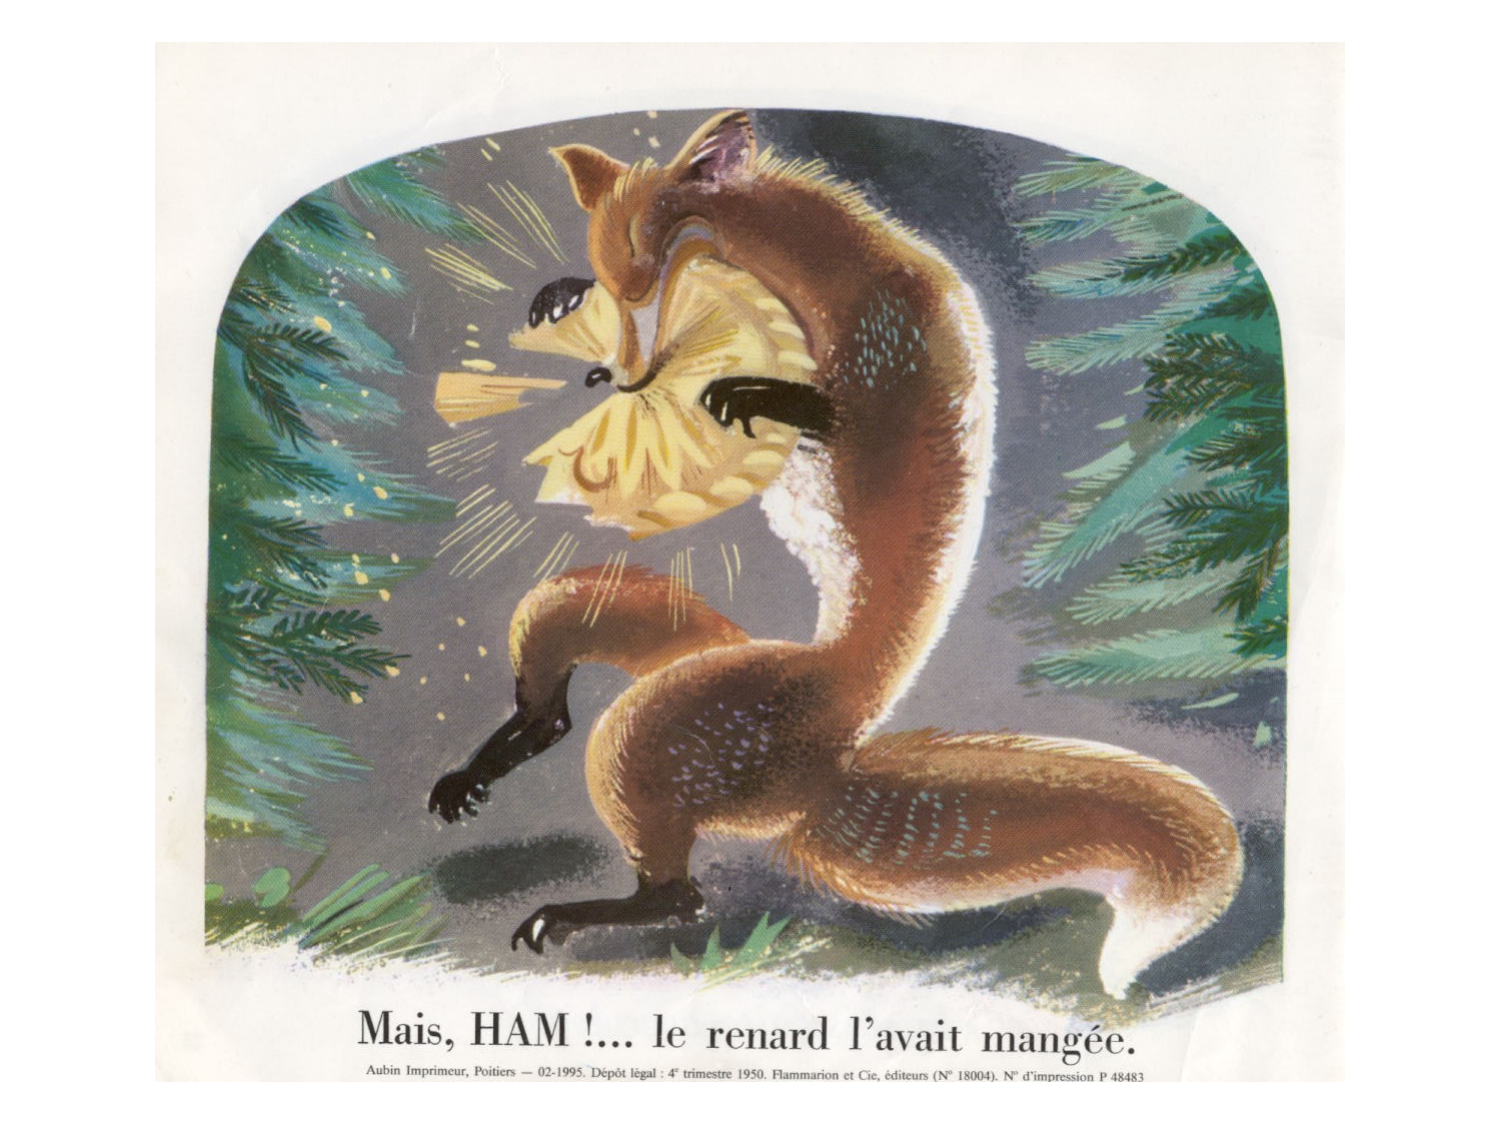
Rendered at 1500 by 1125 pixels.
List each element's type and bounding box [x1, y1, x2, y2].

picture [155, 42, 1345, 1083]
